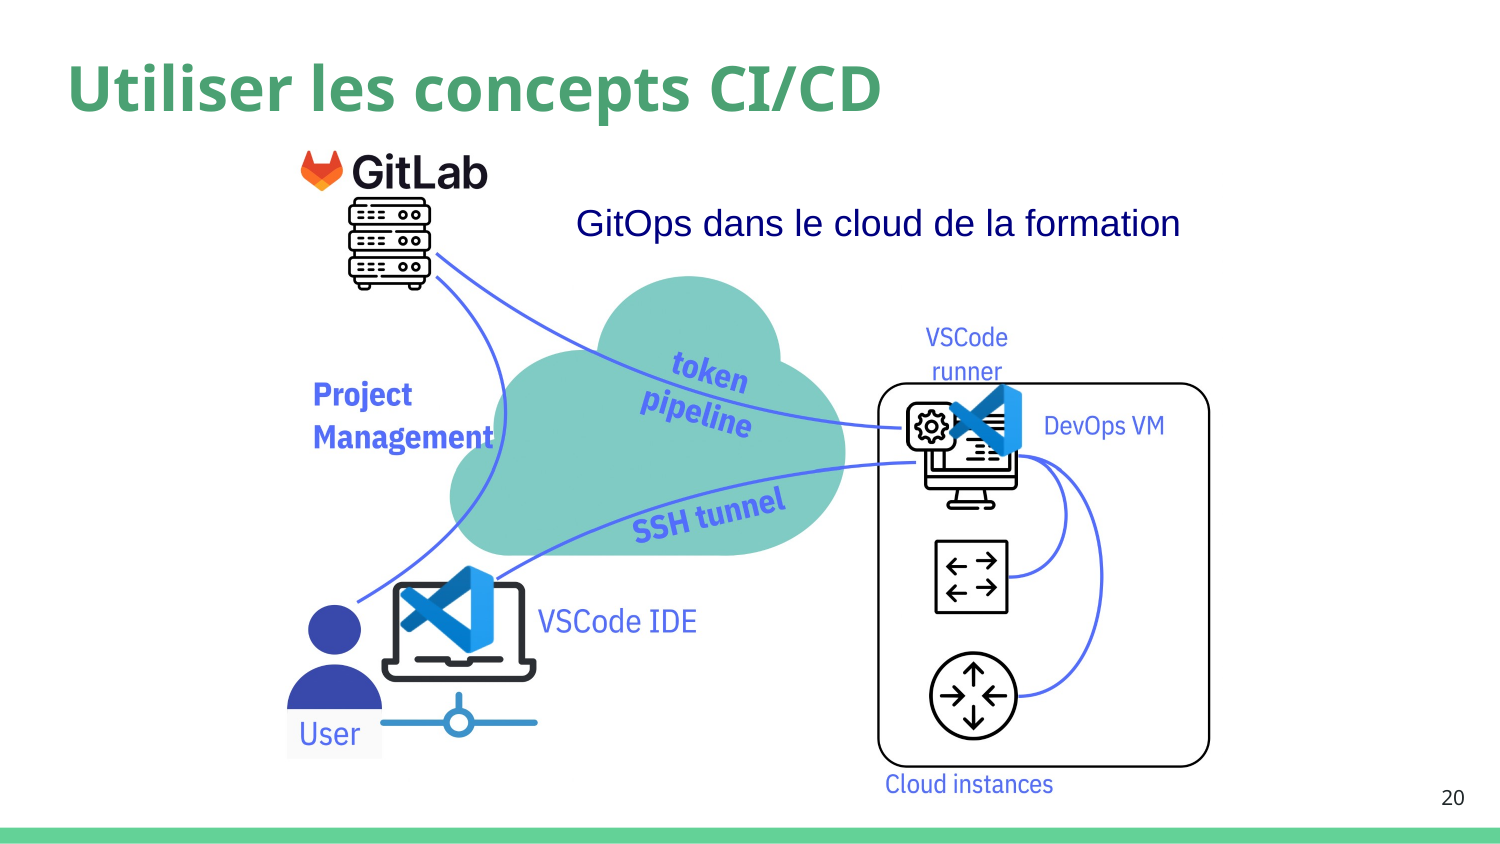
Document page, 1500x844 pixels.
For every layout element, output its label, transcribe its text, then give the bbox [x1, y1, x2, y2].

text_box <numéro> [1389, 764, 1480, 830]
picture [277, 141, 1223, 798]
title Utiliser les concepts CI/CD [51, 23, 1449, 117]
text_box GitOps dans le cloud de la formation [561, 194, 1300, 254]
